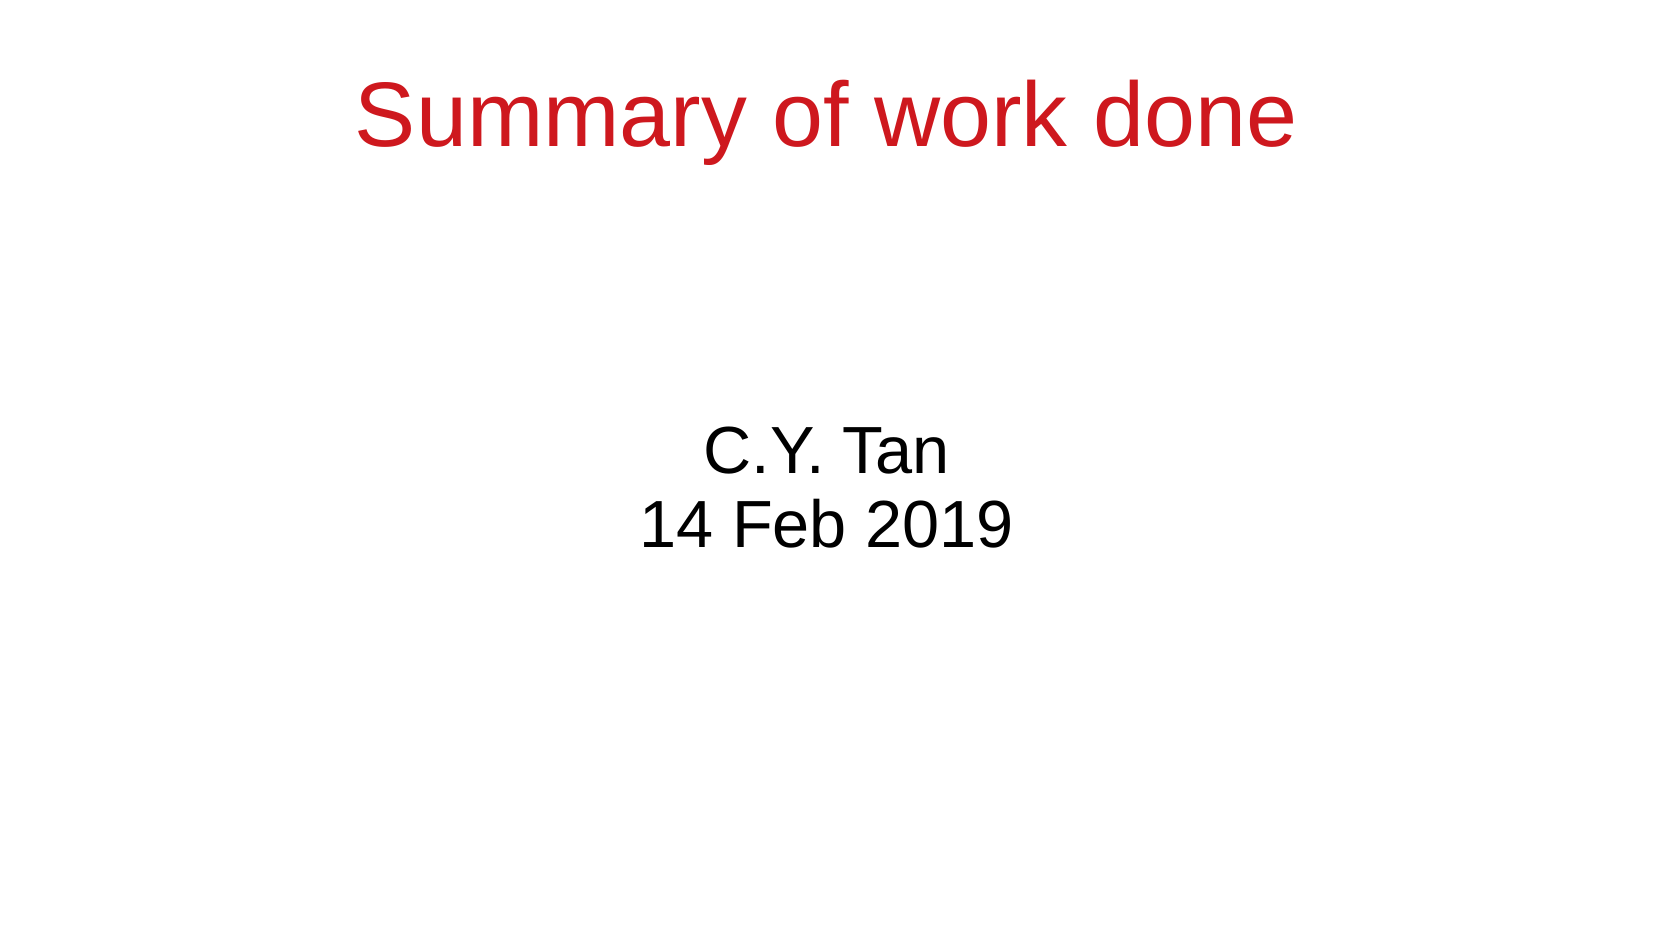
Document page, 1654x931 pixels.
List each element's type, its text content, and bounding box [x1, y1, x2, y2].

subtitle C.Y. Tan 14 Feb 2019 [82, 217, 1571, 758]
title Summary of work done [82, 37, 1571, 193]
